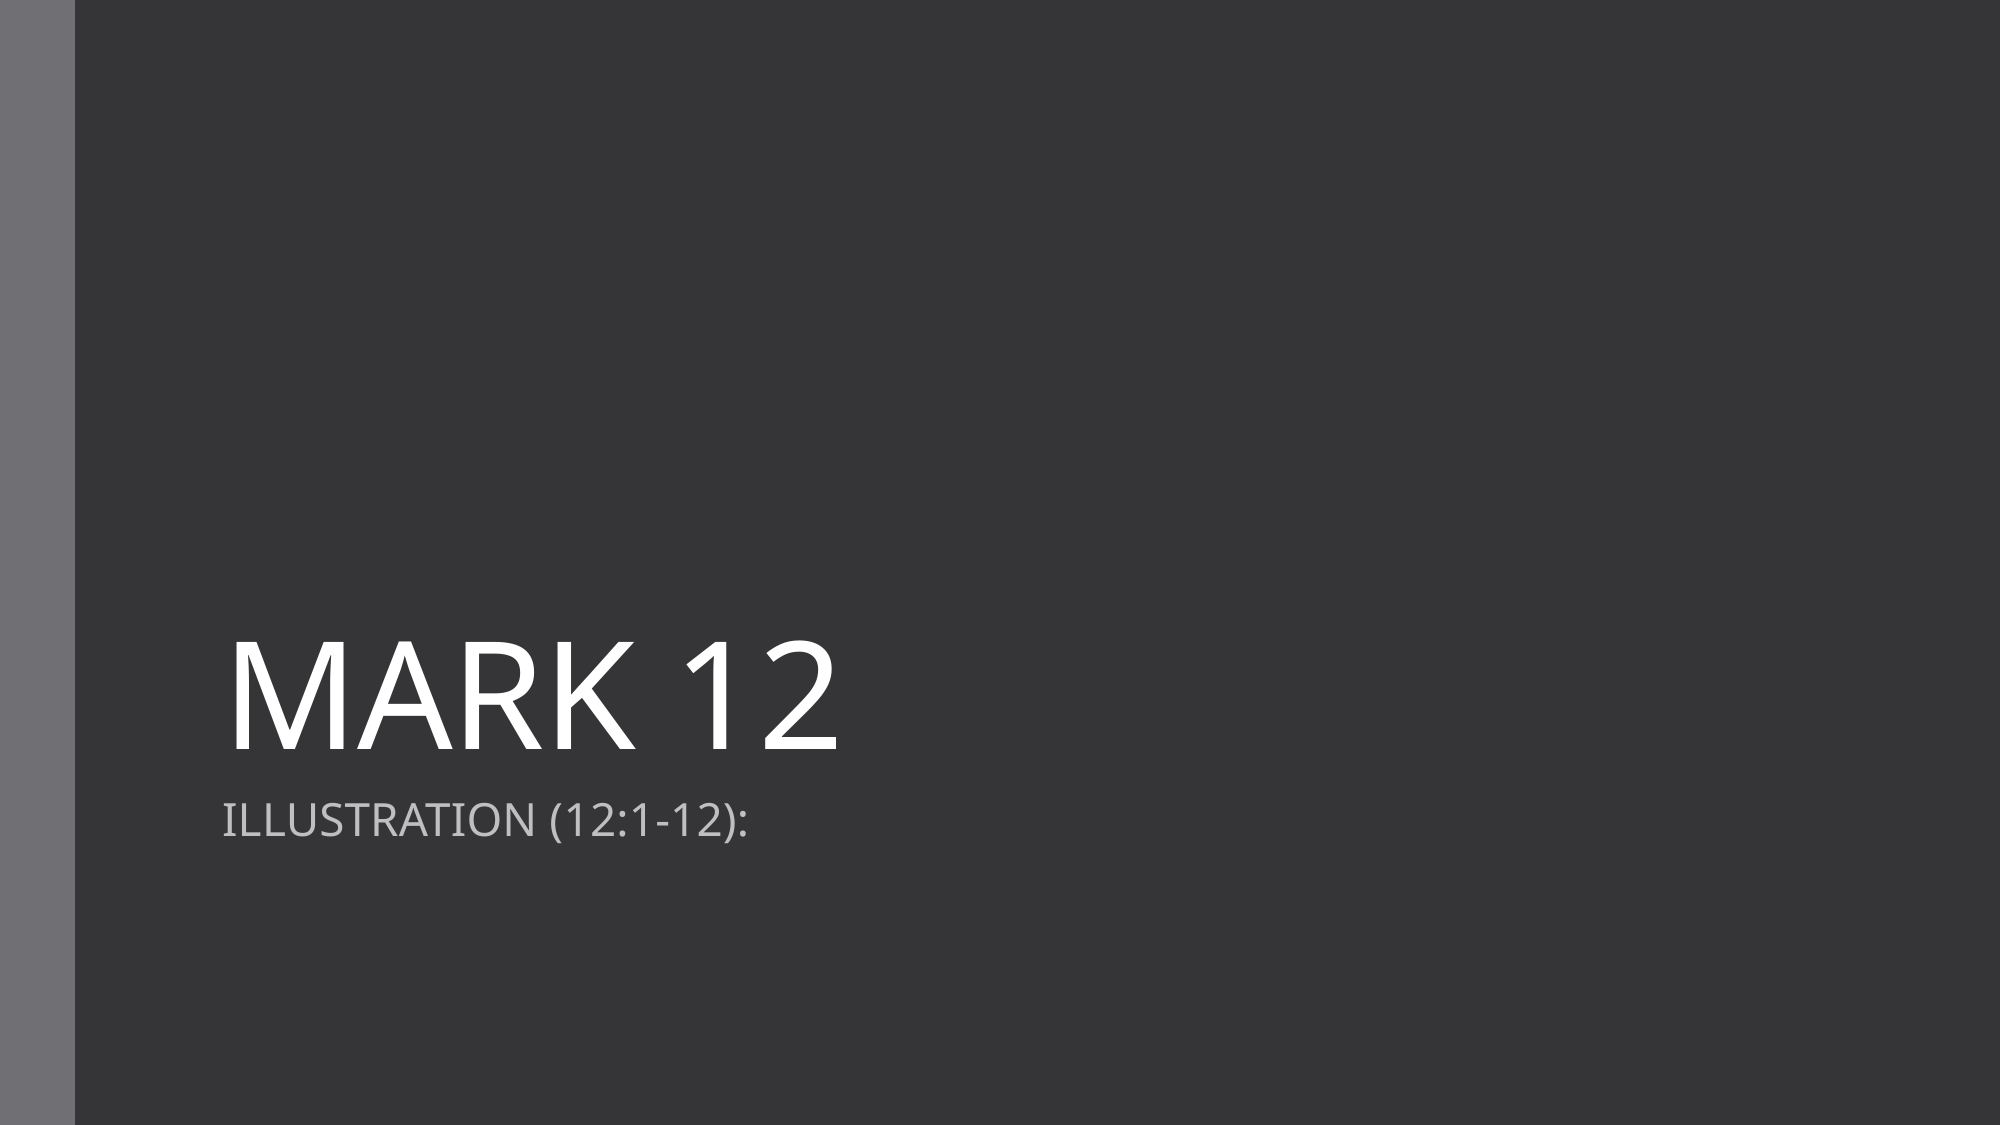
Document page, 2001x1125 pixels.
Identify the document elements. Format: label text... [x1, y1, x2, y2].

title MARK 12 [206, 124, 1752, 787]
subtitle ILLUSTRATION (12:1-12): [206, 787, 1752, 1066]
